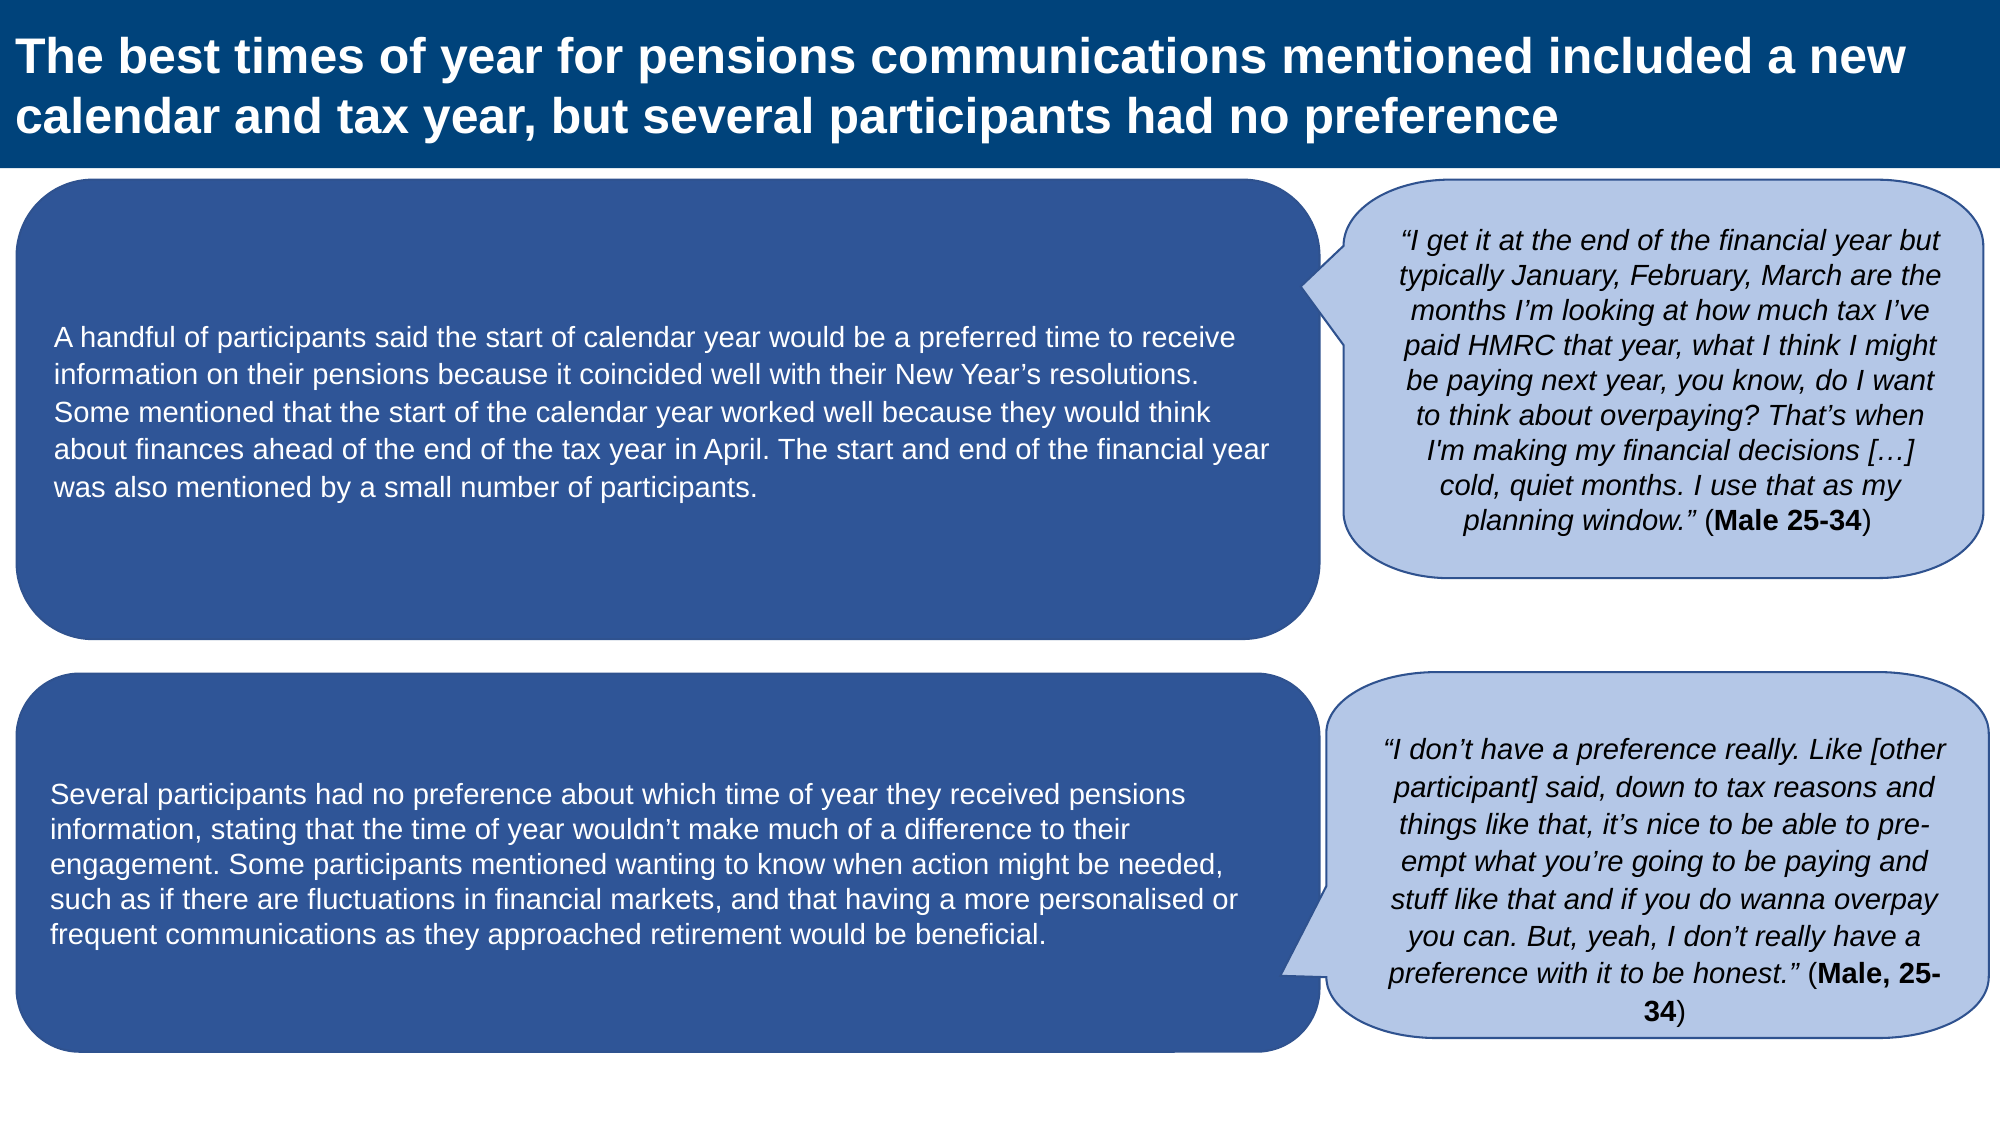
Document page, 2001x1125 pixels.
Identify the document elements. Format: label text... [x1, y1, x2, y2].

text_box A handful of participants said the start of calendar year would be a preferred time to receive information on their pensions because it coincided well with their New Year’s resolutions. Some mentioned that the start of the calendar year worked well because they would think about finances ahead of the end of the tax year in April. The start and end of the financial year was also mentioned by a small number of participants. [16, 179, 1320, 640]
text_box “I don’t have a preference really. Like [other participant] said, down to tax reasons and things like that, it’s nice to be able to pre-empt what you’re going to be paying and stuff like that and if you do wanna overpay you can. But, yeah, I don’t really have a preference with it to be honest.” (Male, 25-34) [1280, 672, 1989, 1039]
text_box Several participants had no preference about which time of year they received pensions information, stating that the time of year wouldn’t make much of a difference to their engagement. Some participants mentioned wanting to know when action might be needed, such as if there are fluctuations in financial markets, and that having a more personalised or frequent communications as they approached retirement would be beneficial. [16, 673, 1320, 1052]
title The best times of year for pensions communications mentioned included a new calendar and tax year, but several participants had no preference [0, 0, 2000, 169]
text_box “I get it at the end of the financial year but typically January, February, March are the months I’m looking at how much tax I’ve paid HMRC that year, what I think I might be paying next year, you know, do I want to think about overpaying? That’s when I'm making my financial decisions […] cold, quiet months. I use that as my planning window.” (Male 25-34) [1300, 179, 1984, 579]
